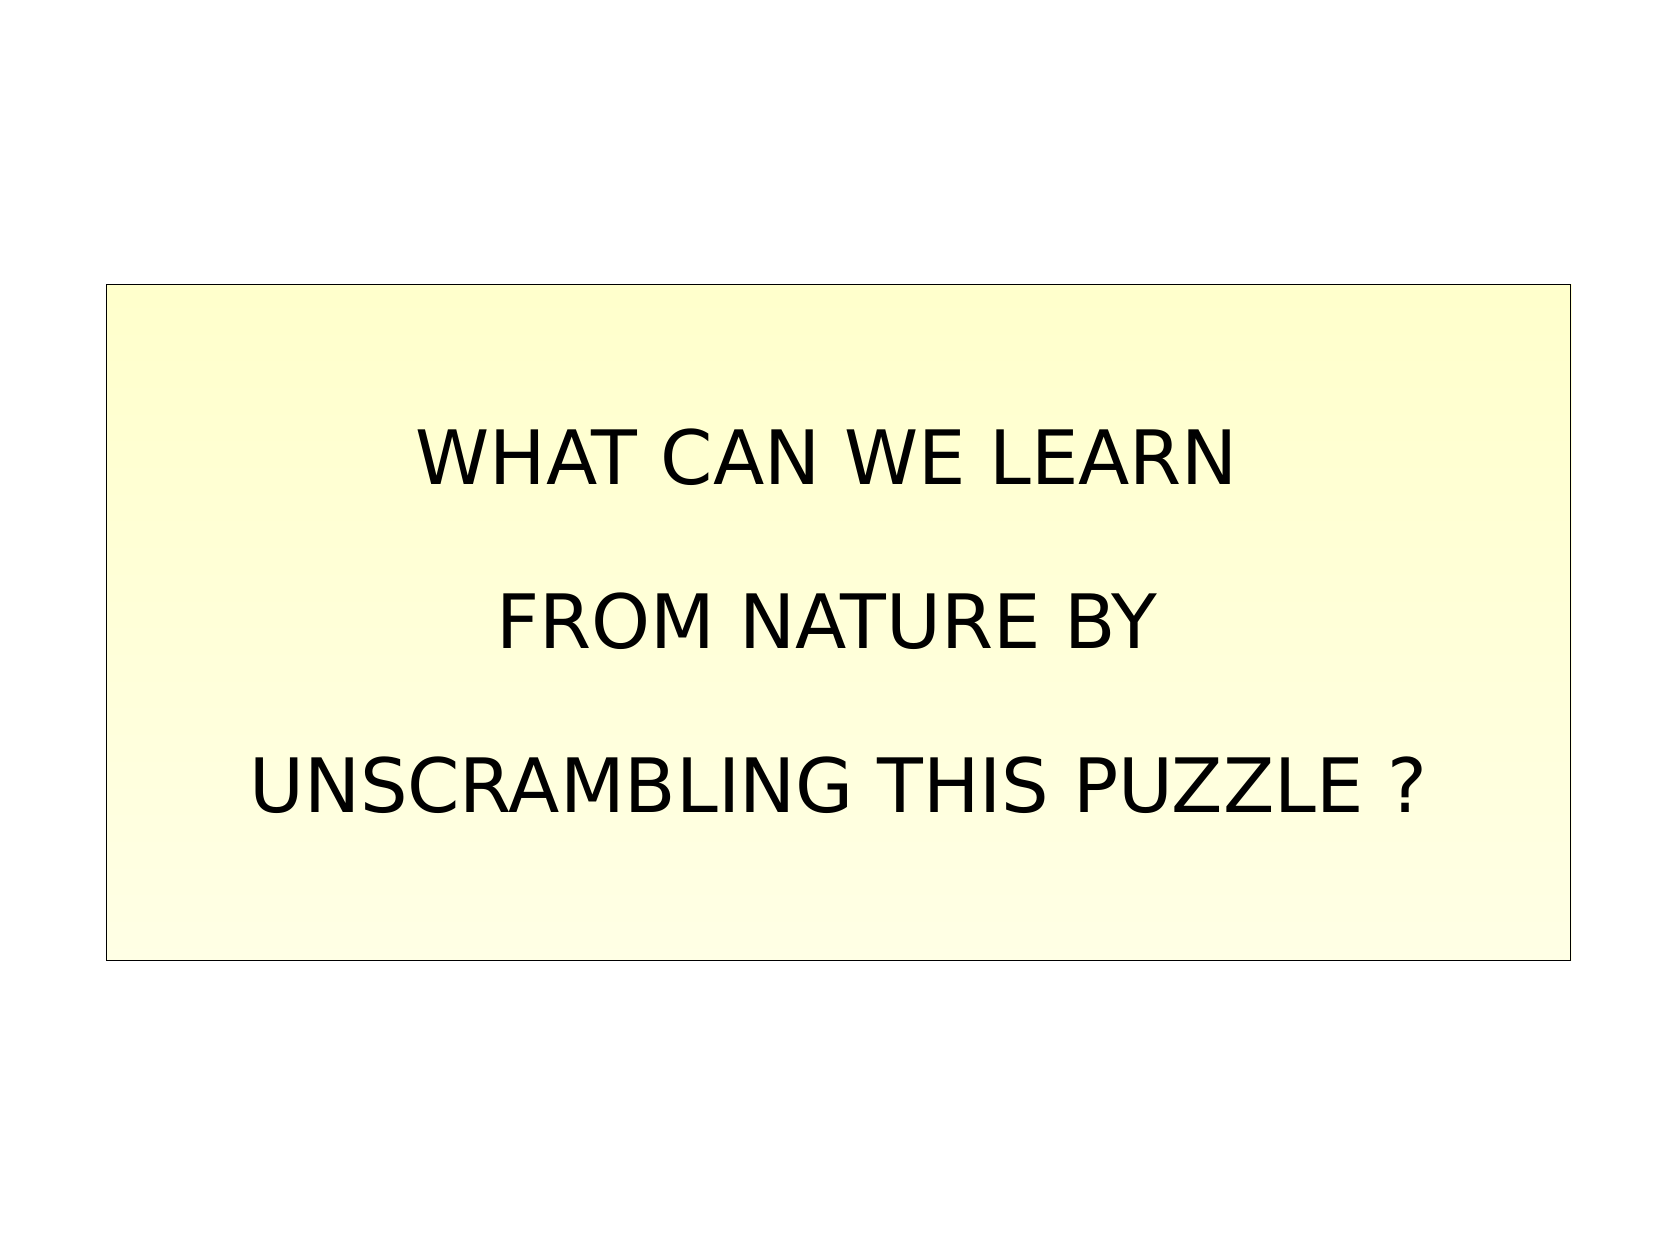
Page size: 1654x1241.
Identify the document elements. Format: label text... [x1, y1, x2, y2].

text_box WHAT CAN WE LEARN FROM NATURE BY UNSCRAMBLING THIS PUZZLE ? [106, 284, 1571, 961]
